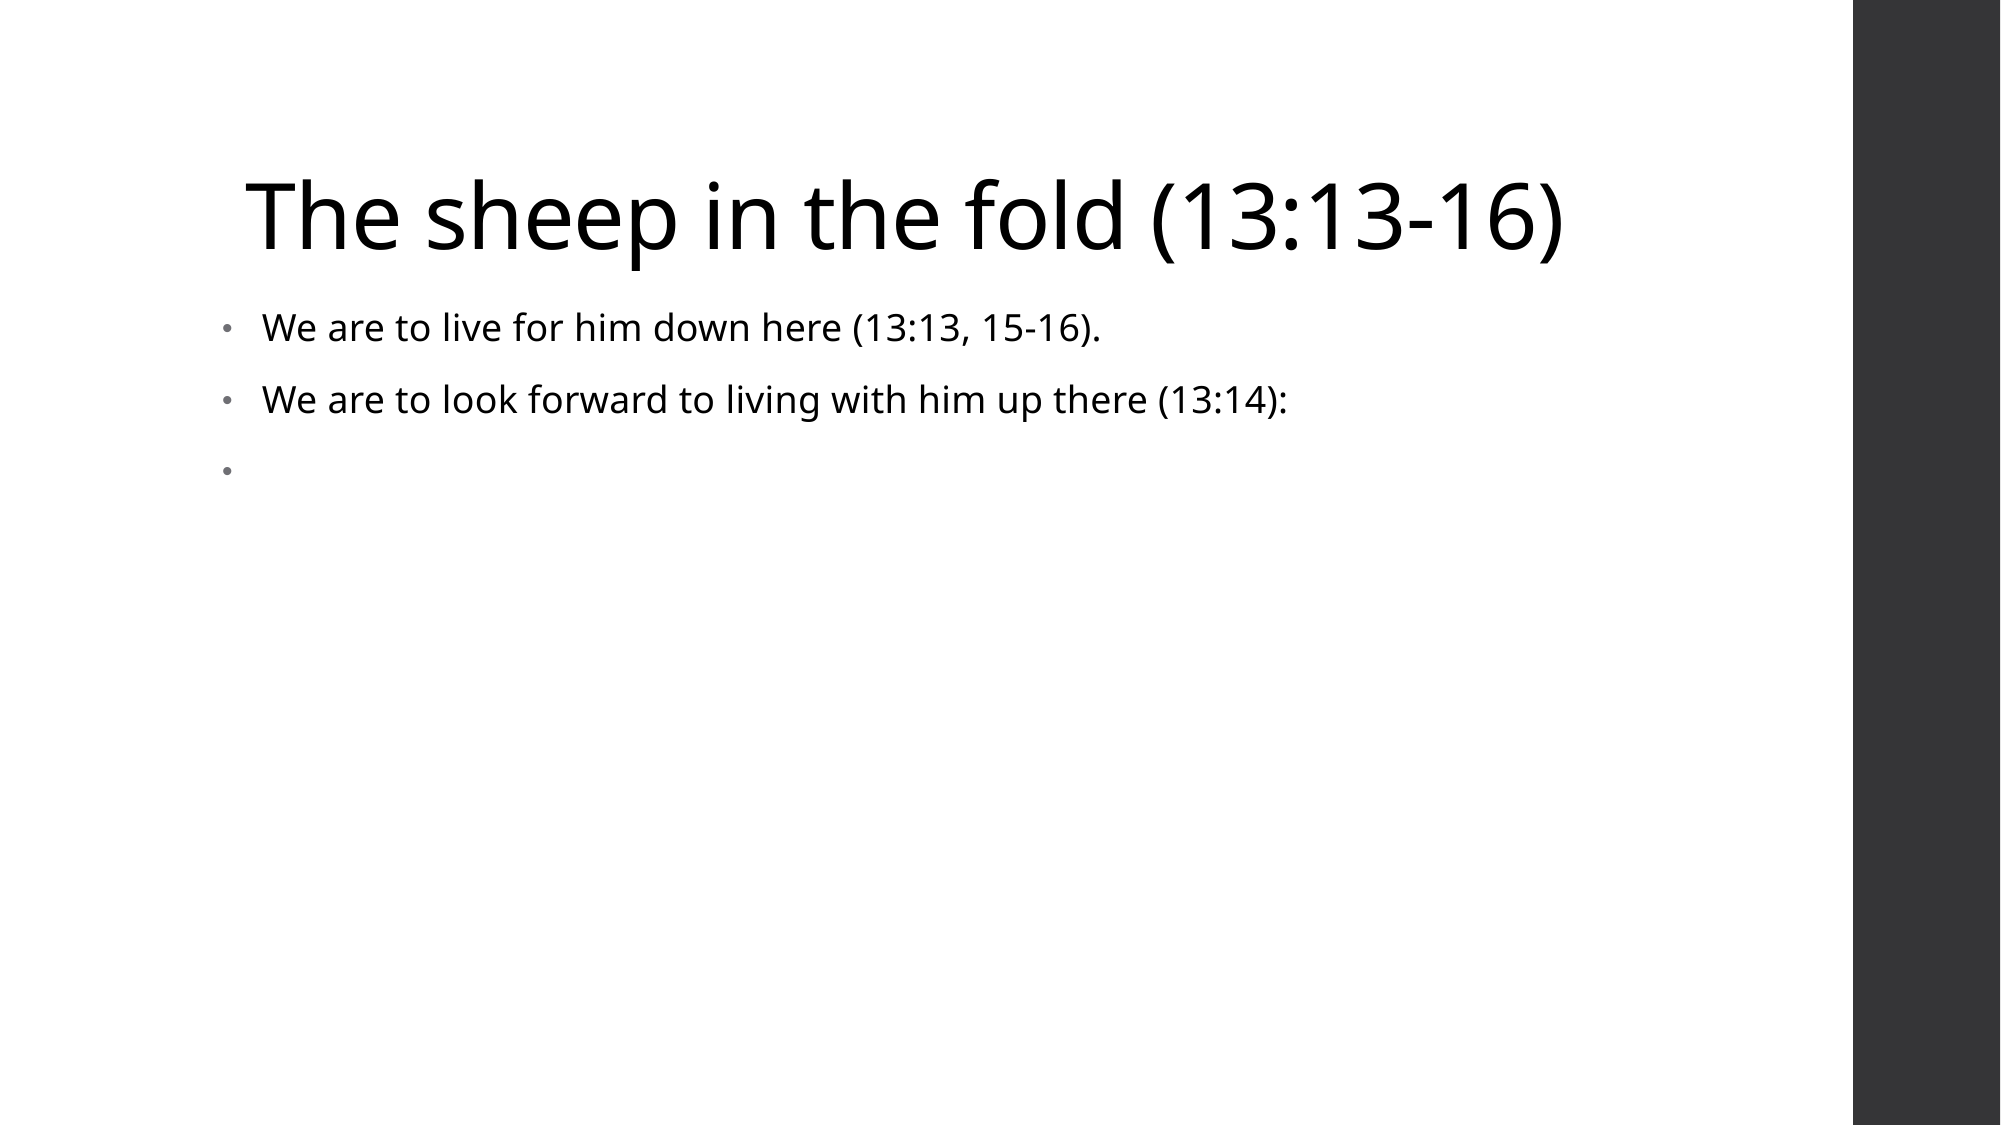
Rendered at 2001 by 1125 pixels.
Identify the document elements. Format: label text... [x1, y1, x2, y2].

title The sheep in the fold (13:13-16) [206, 60, 1797, 278]
list We are to live for him down here (13:13, 15-16). We are to look forward to living with him up there (13:14): [206, 299, 1617, 1014]
